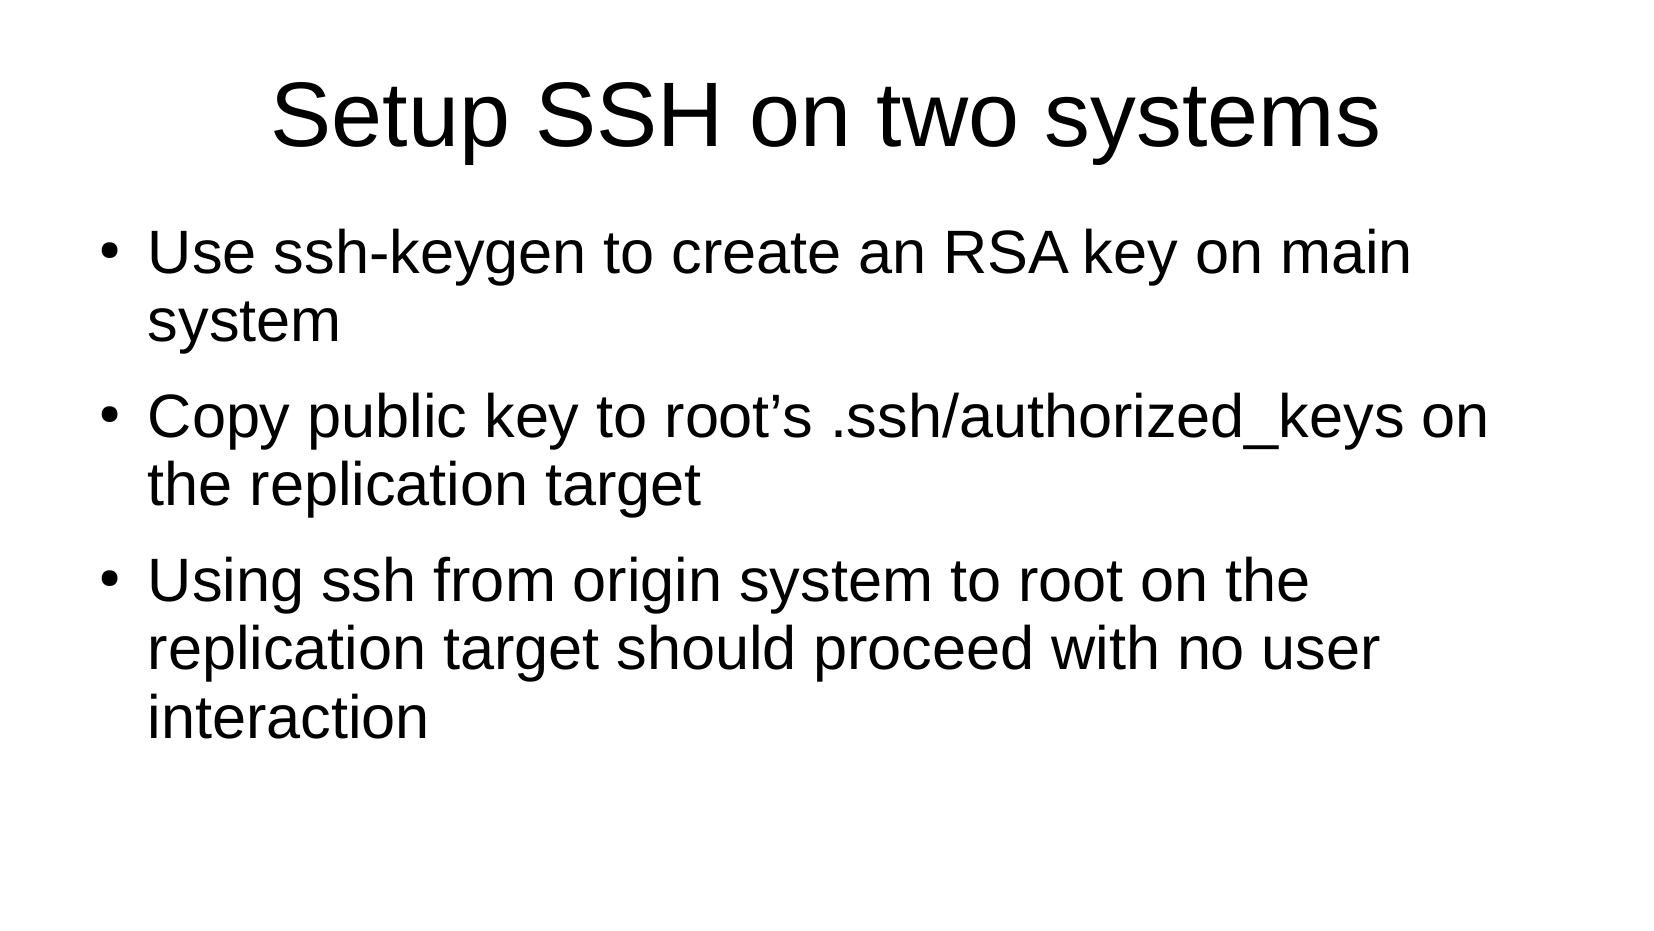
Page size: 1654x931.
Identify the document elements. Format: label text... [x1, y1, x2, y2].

list Use ssh-keygen to create an RSA key on main system Copy public key to root’s .ssh/authorized_keys on the replication target Using ssh from origin system to root on the replication target should proceed with no user interaction [82, 217, 1571, 758]
title Setup SSH on two systems [82, 37, 1571, 193]
